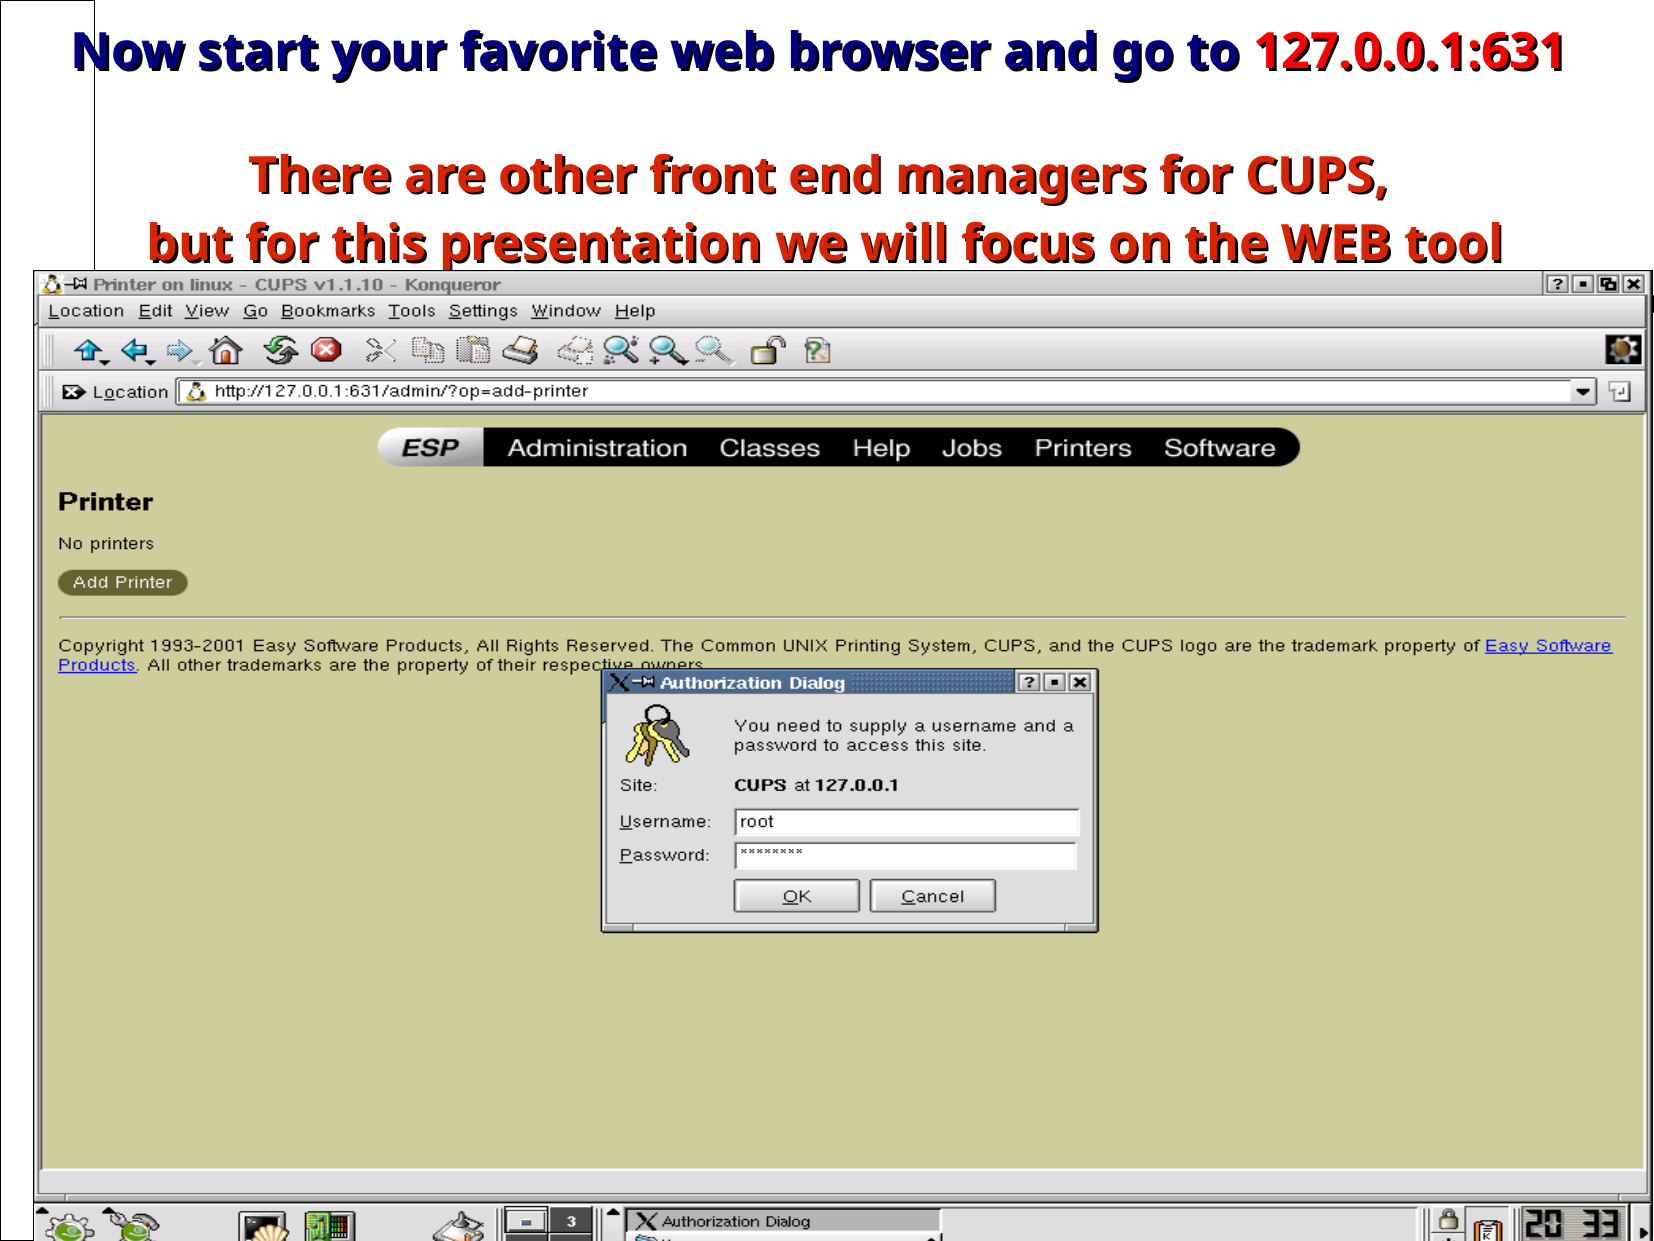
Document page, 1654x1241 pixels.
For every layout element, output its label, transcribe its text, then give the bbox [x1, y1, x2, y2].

picture [33, 270, 1653, 1241]
text_box Now start your favorite web browser and go to 127.0.0.1:631 There are other front end managers for CUPS, but for this presentation we will focus on the WEB tool [13, 15, 1637, 276]
